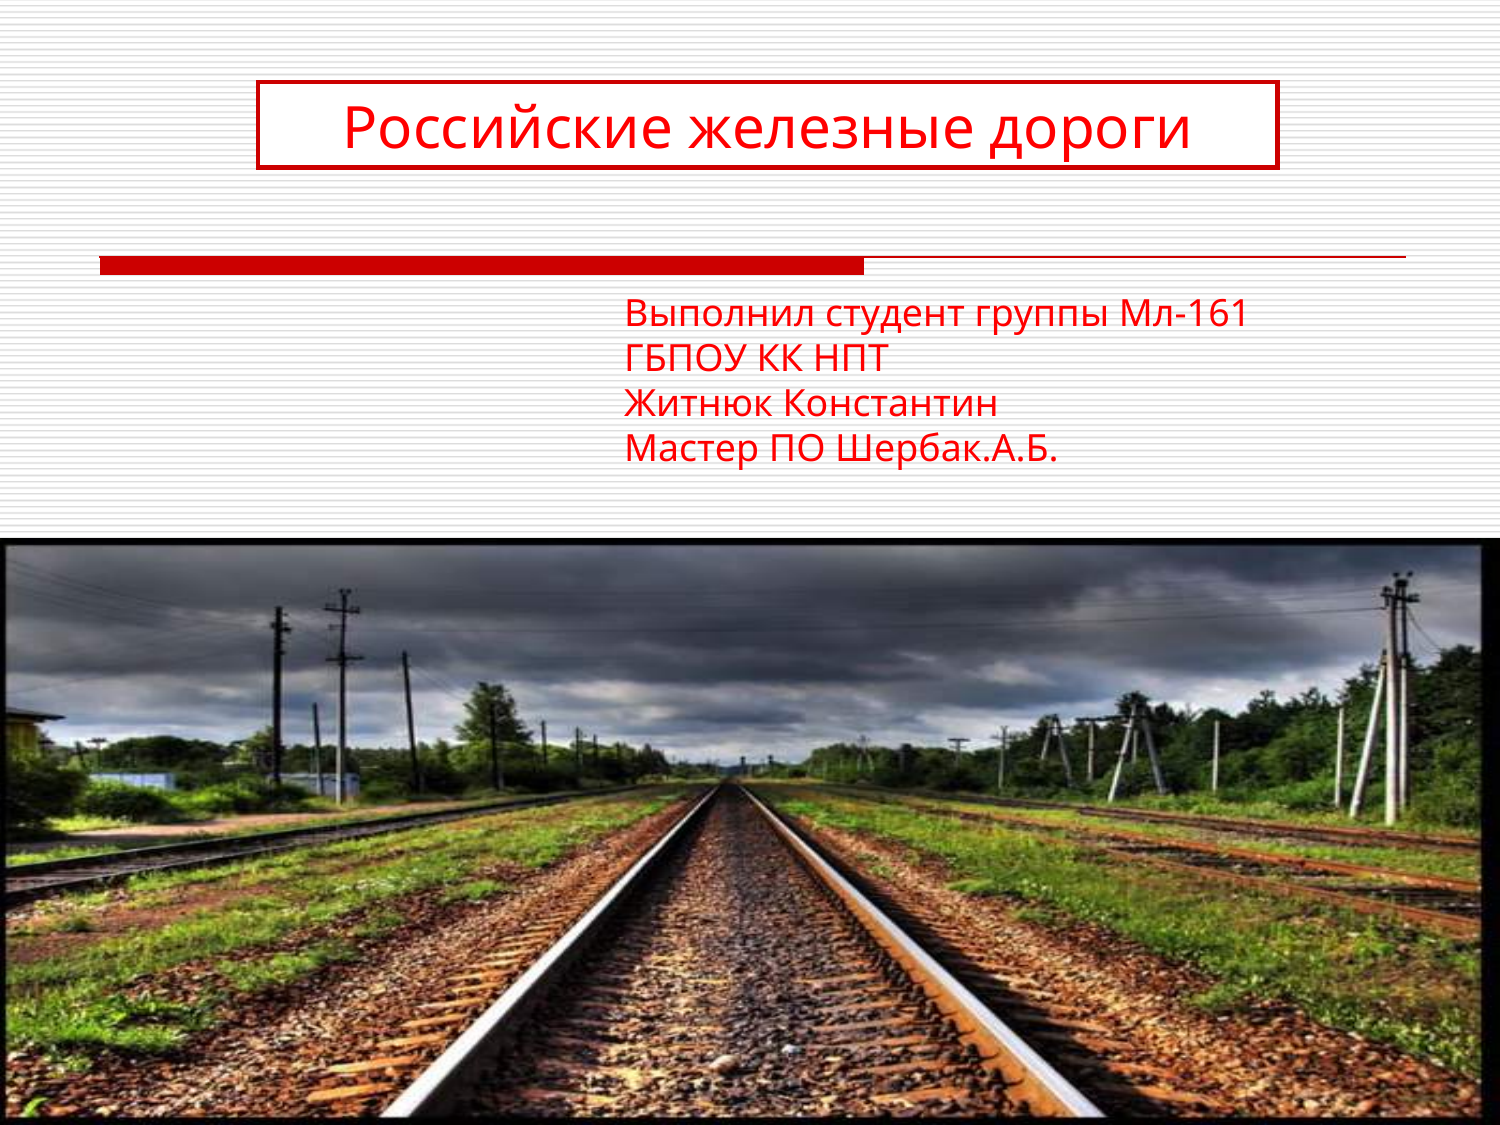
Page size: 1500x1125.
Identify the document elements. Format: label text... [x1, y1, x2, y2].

text_box Российские железные дороги [257, 82, 1278, 168]
picture [0, 0, 1500, 1125]
text_box Выполнил студент группы Мл-161 ГБПОУ КК НПТ Житнюк Константин Мастер ПО Шербак.А.Б. [609, 281, 1383, 477]
